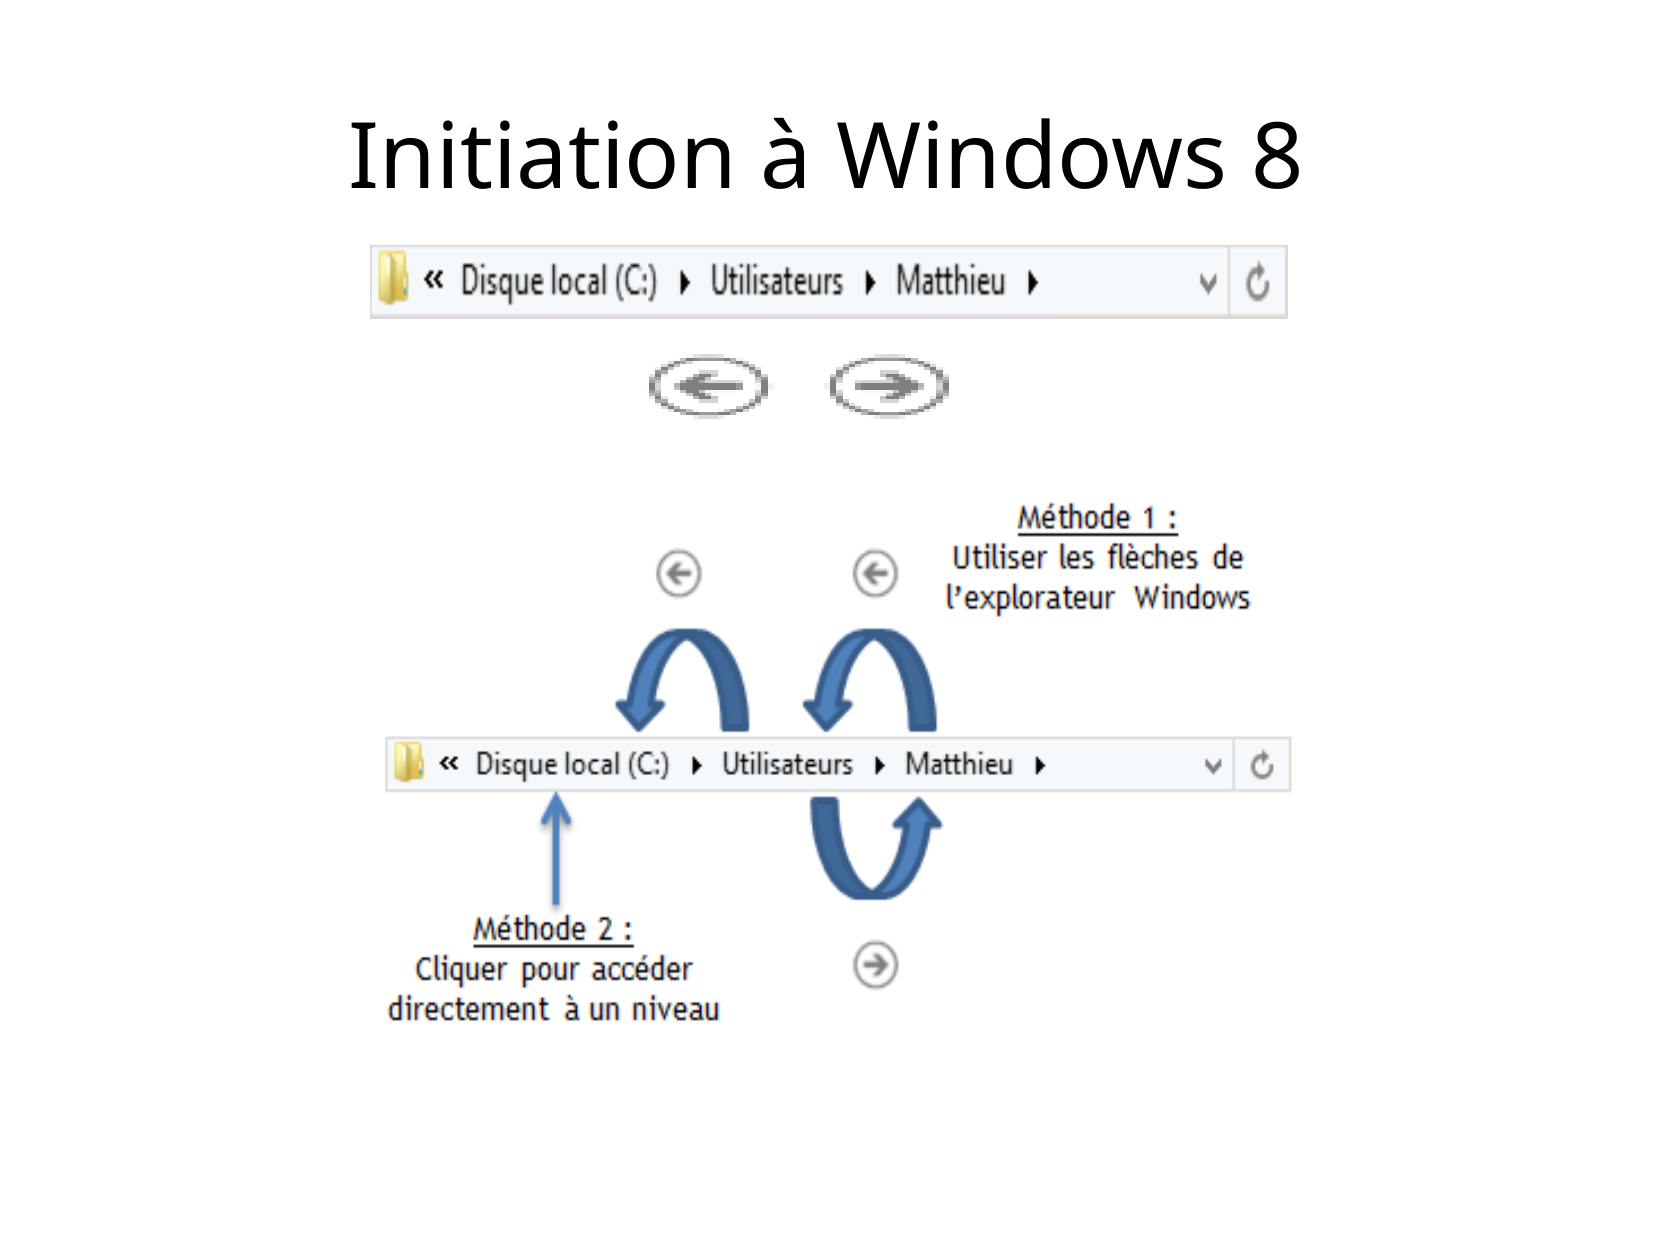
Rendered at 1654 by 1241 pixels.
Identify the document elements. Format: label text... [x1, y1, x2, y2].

picture [370, 245, 1288, 319]
title Initiation à Windows 8 [82, 49, 1571, 257]
picture [612, 342, 993, 432]
picture [377, 484, 1301, 1046]
